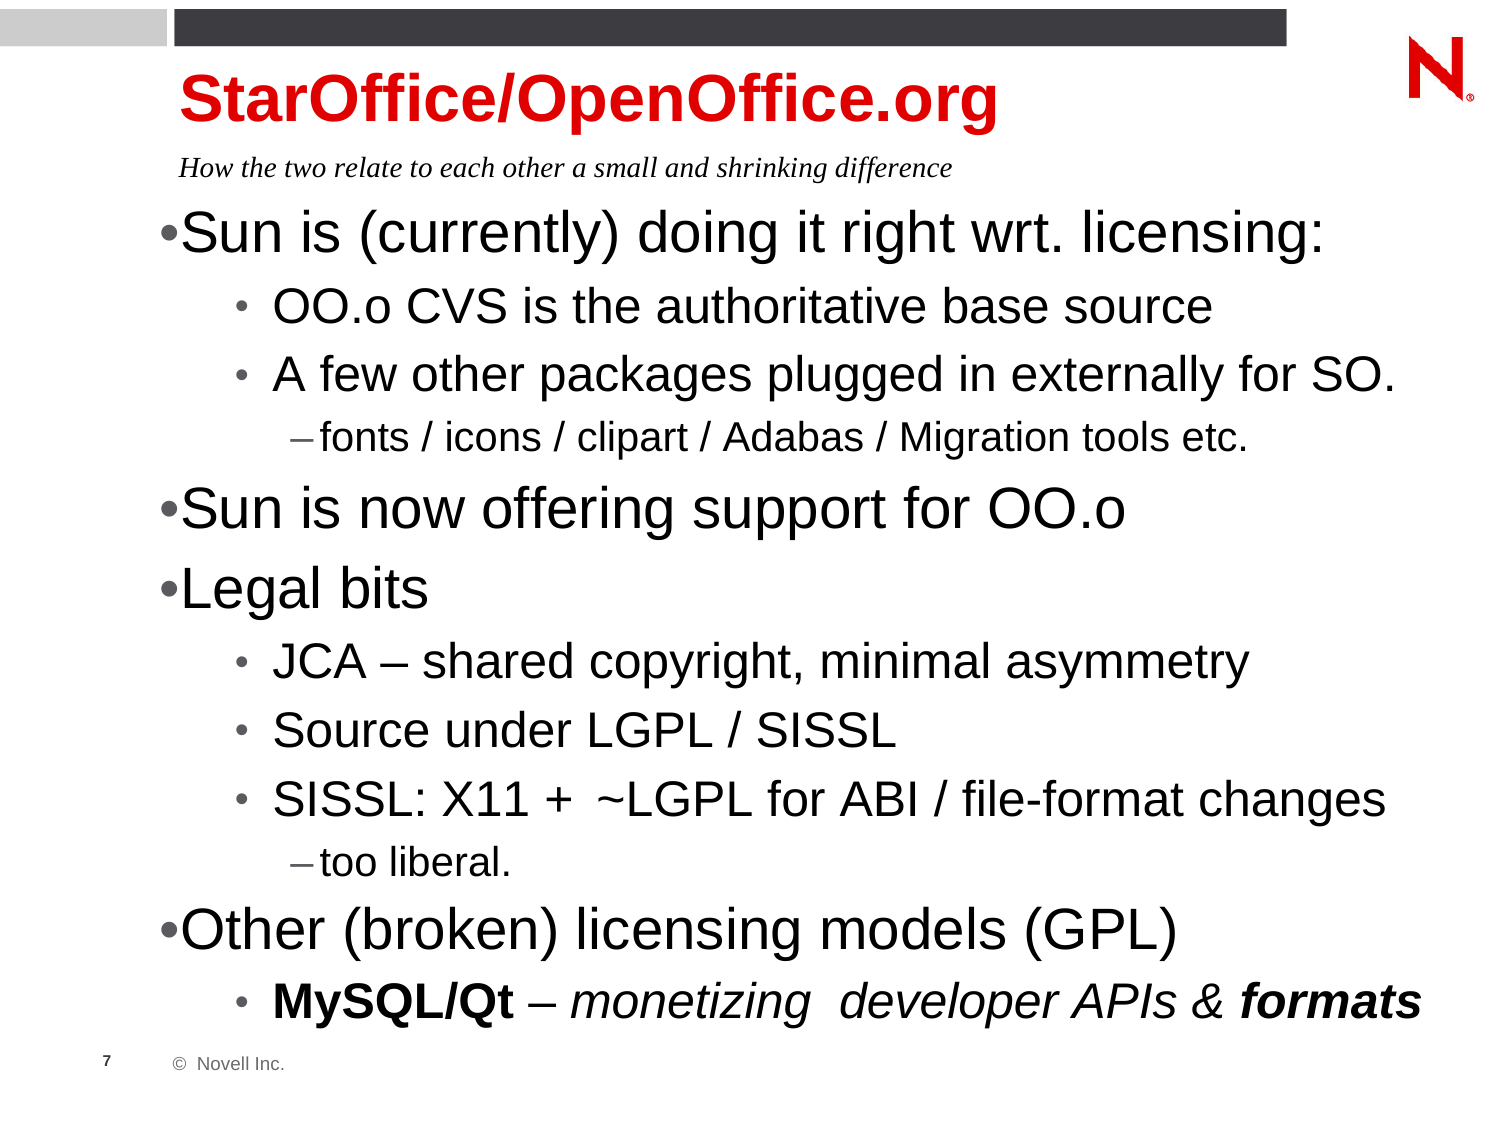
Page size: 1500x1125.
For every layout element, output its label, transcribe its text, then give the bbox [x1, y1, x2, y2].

title StarOffice/OpenOffice.org [179, 52, 1312, 147]
picture [1404, 32, 1477, 105]
text_box How the two relate to each other a small and shrinking difference [178, 151, 1421, 189]
list Sun is (currently) doing it right wrt. licensing: OO.o CVS is the authoritative base source A few other packages plugged in externally for SO. fonts / icons / clipart / Adabas / Migration tools etc. Sun is now offering support for OO.o Legal bits JCA – shared copyright, minimal asymmetry Source under LGPL / SISSL SISSL: X11 + ~LGPL for ABI / file-format changes too liberal. Other (broken) licensing models (GPL) MySQL/Qt – monetizing developer APIs & formats [159, 199, 1432, 1030]
